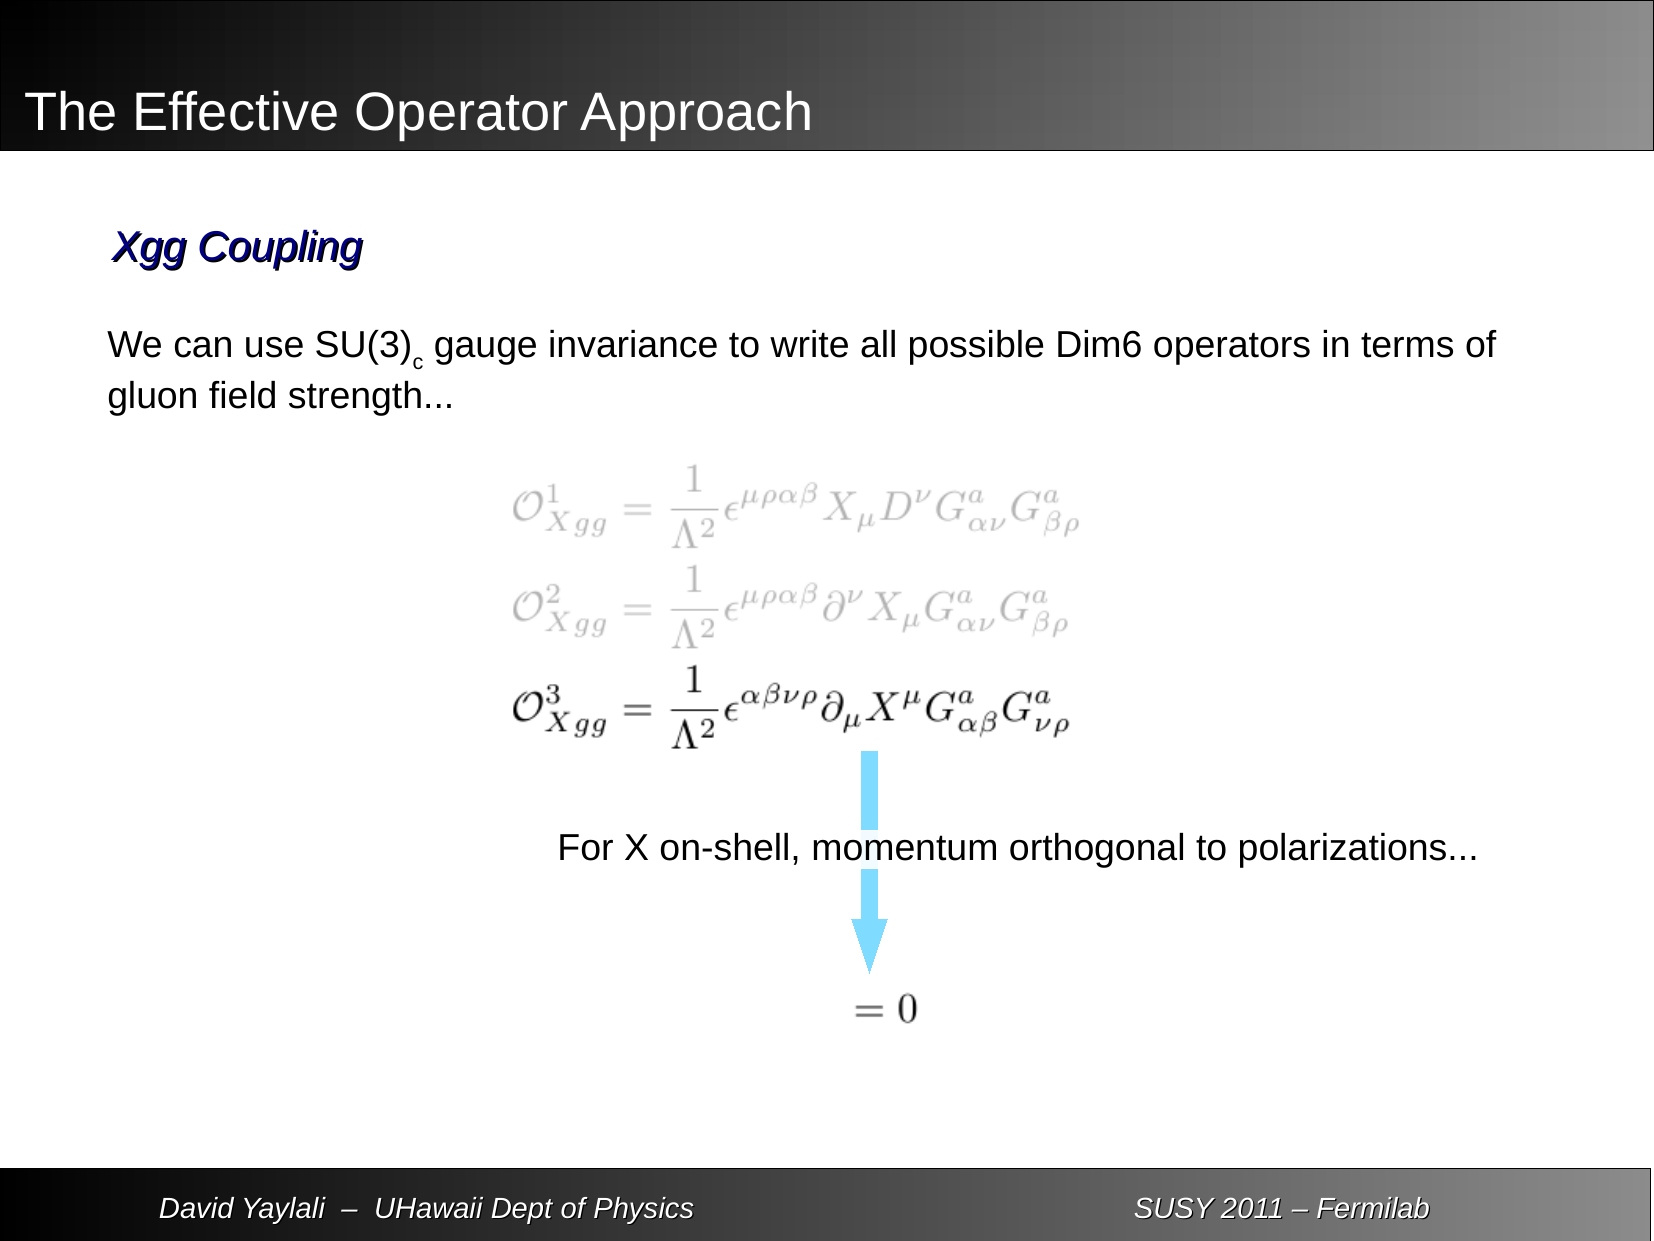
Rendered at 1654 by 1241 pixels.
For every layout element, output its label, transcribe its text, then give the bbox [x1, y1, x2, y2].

text_box [450, 438, 1163, 664]
text_box We can use SU(3)c gauge invariance to write all possible Dim6 operators in terms of gluon field strength... [92, 315, 1538, 429]
text_box [850, 876, 889, 974]
text_box [860, 750, 879, 819]
picture [825, 974, 943, 1049]
text_box For X on-shell, momentum orthogonal to polarizations... [542, 819, 1494, 876]
text_box Xgg Coupling [96, 215, 378, 277]
text_box The Effective Operator Approach [9, 74, 829, 150]
picture [487, 664, 1096, 788]
